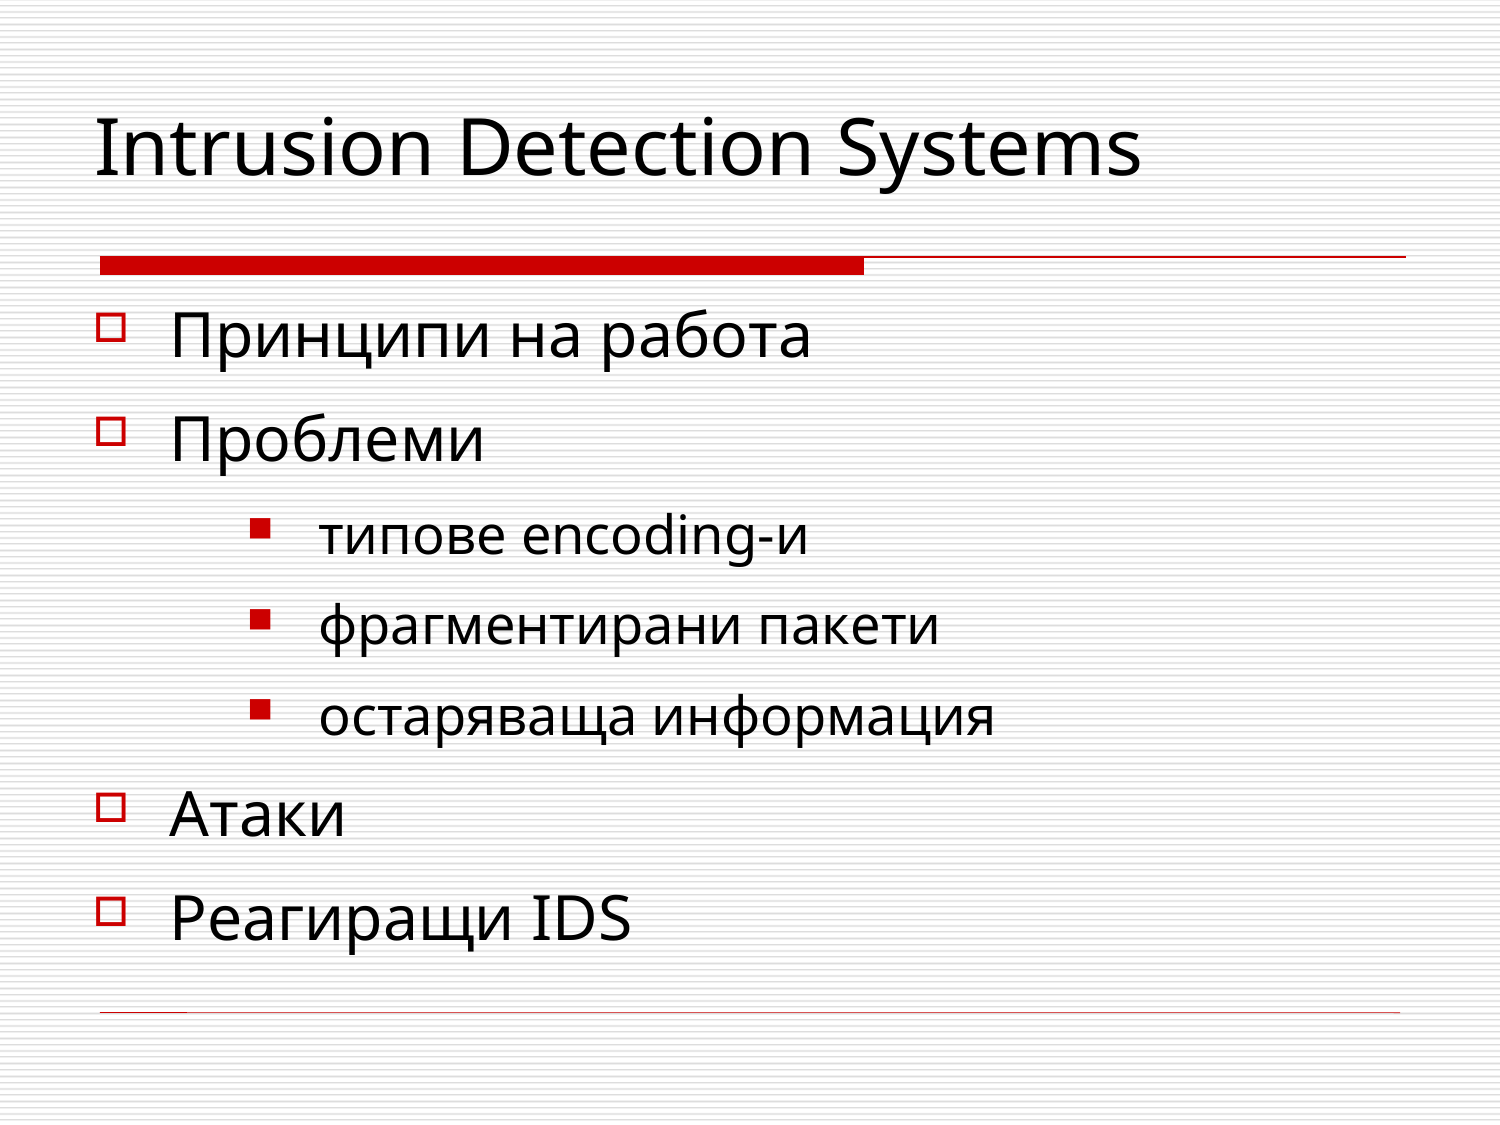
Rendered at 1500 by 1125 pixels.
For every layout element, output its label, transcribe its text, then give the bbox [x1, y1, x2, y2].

list Принципи на работа Проблеми типове encoding-и фрагментирани пакети остаряваща информация Атаки Реагиращи IDS [92, 287, 1405, 988]
title Intrusion Detection Systems [94, 35, 1407, 249]
picture [0, 0, 1500, 1125]
